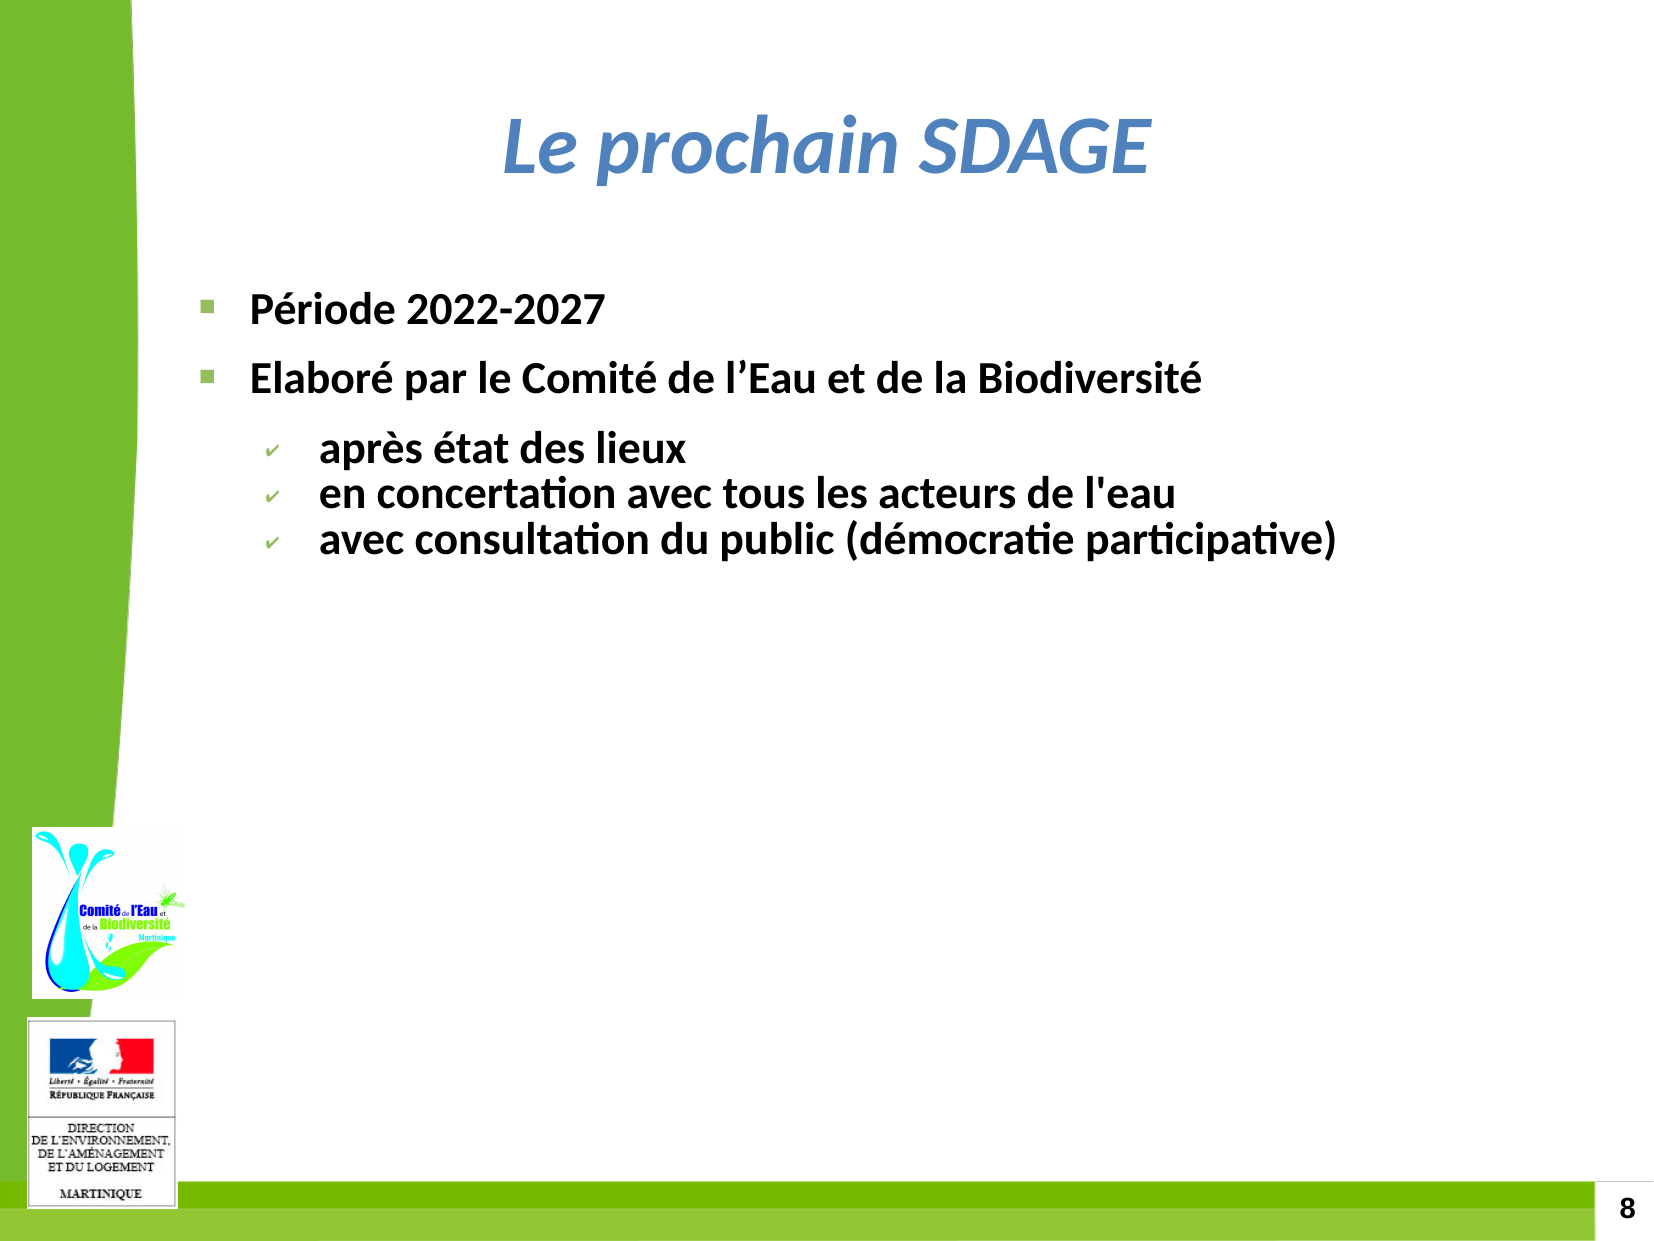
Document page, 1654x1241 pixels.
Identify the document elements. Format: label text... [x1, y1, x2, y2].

list Période 2022-2027 Elaboré par le Comité de l’Eau et de la Biodiversité après état des lieux en concertation avec tous les acteurs de l'eau avec consultation du public (démocratie participative) [179, 290, 1509, 1118]
title Le prochain SDAGE [82, 49, 1571, 257]
picture [0, 0, 1654, 1241]
